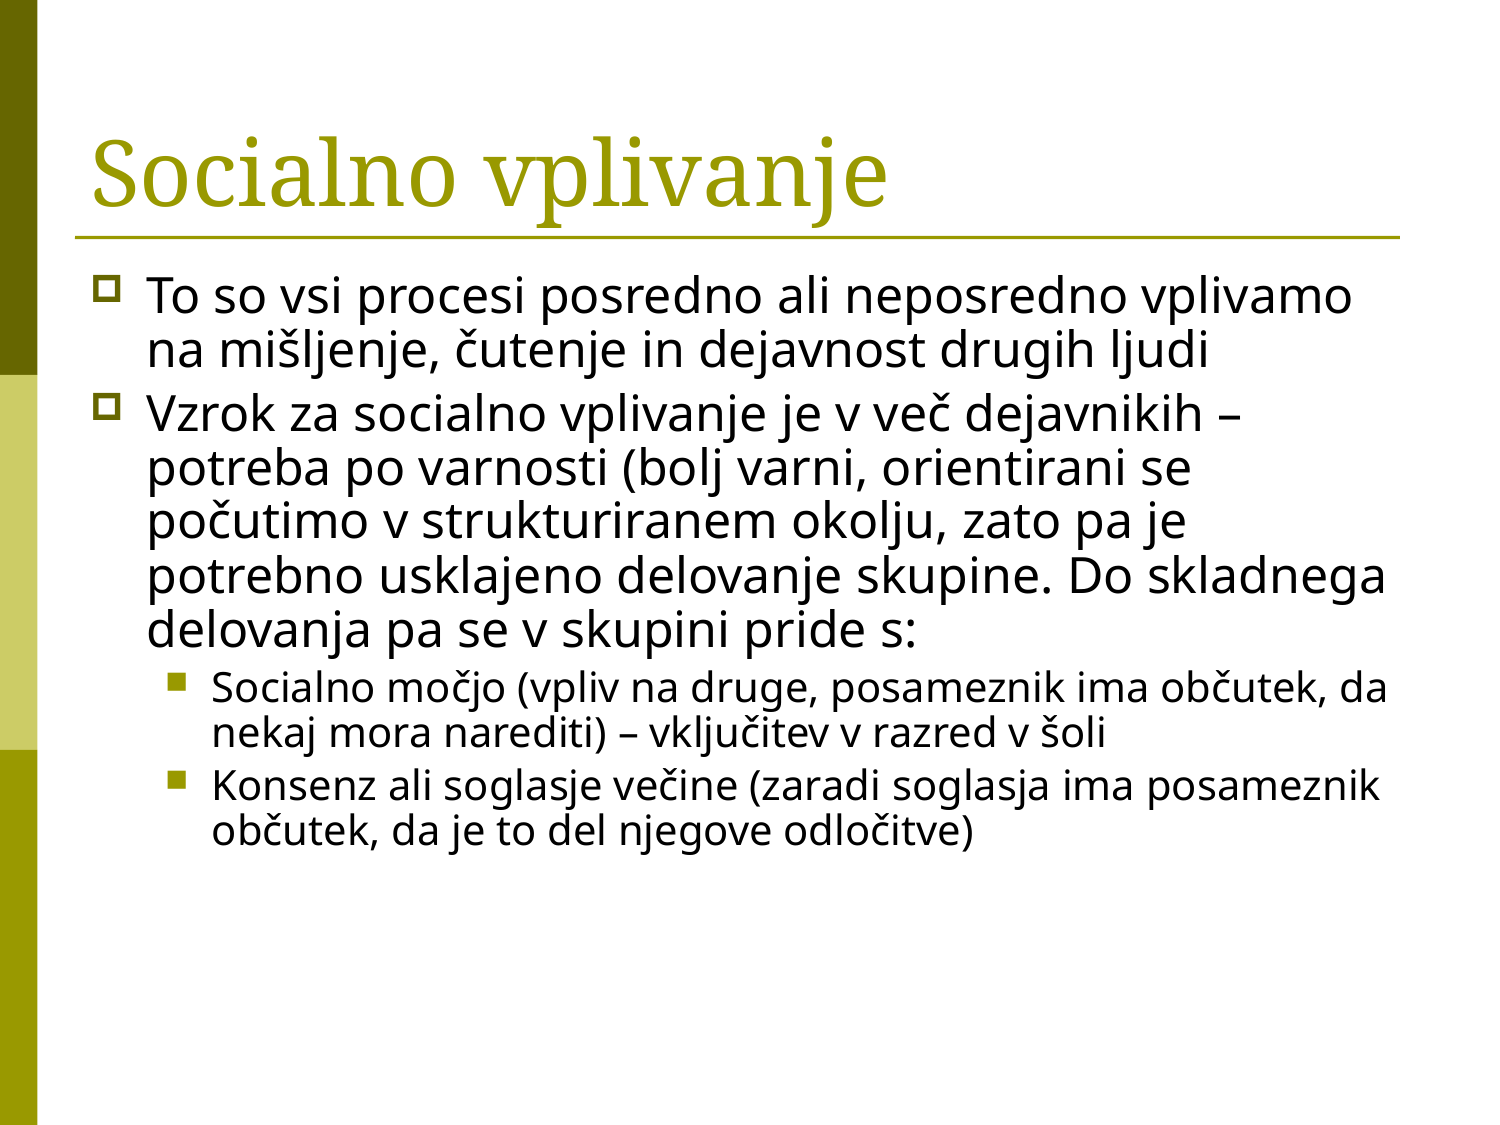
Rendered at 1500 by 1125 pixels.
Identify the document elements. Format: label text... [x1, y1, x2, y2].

title Socialno vplivanje [75, 45, 1425, 233]
list To so vsi procesi posredno ali neposredno vplivamo na mišljenje, čutenje in dejavnost drugih ljudi Vzrok za socialno vplivanje je v več dejavnikih – potreba po varnosti (bolj varni, orientirani se počutimo v strukturiranem okolju, zato pa je potrebno usklajeno delovanje skupine. Do skladnega delovanja pa se v skupini pride s: Socialno močjo (vpliv na druge, posameznik ima občutek, da nekaj mora narediti) – vključitev v razred v šoli Konsenz ali soglasje večine (zaradi soglasja ima posameznik občutek, da je to del njegove odločitve) [75, 262, 1425, 1006]
